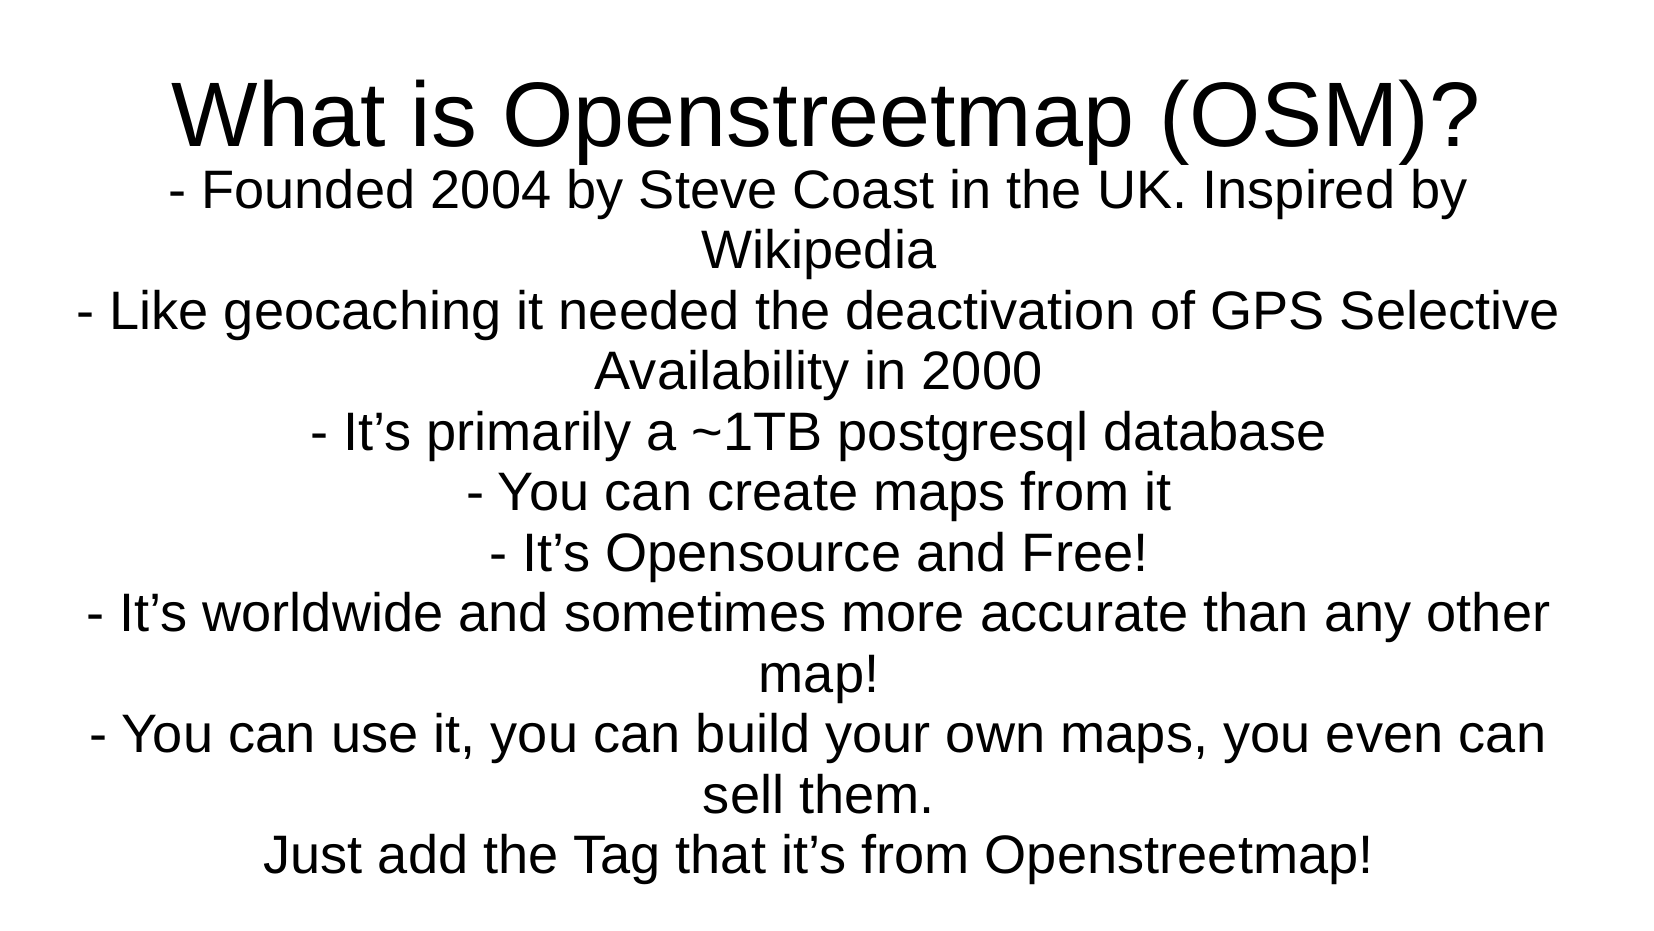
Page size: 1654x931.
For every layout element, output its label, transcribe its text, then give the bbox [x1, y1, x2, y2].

title What is Openstreetmap (OSM)? [82, 37, 1571, 193]
subtitle - Founded 2004 by Steve Coast in the UK. Inspired by Wikipedia - Like geocaching it needed the deactivation of GPS Selective Availability in 2000 - It’s primarily a ~1TB postgresql database - You can create maps from it - It’s Opensource and Free! - It’s worldwide and sometimes more accurate than any other map! - You can use it, you can build your own maps, you even can sell them. Just add the Tag that it’s from Openstreetmap! [75, 159, 1564, 931]
